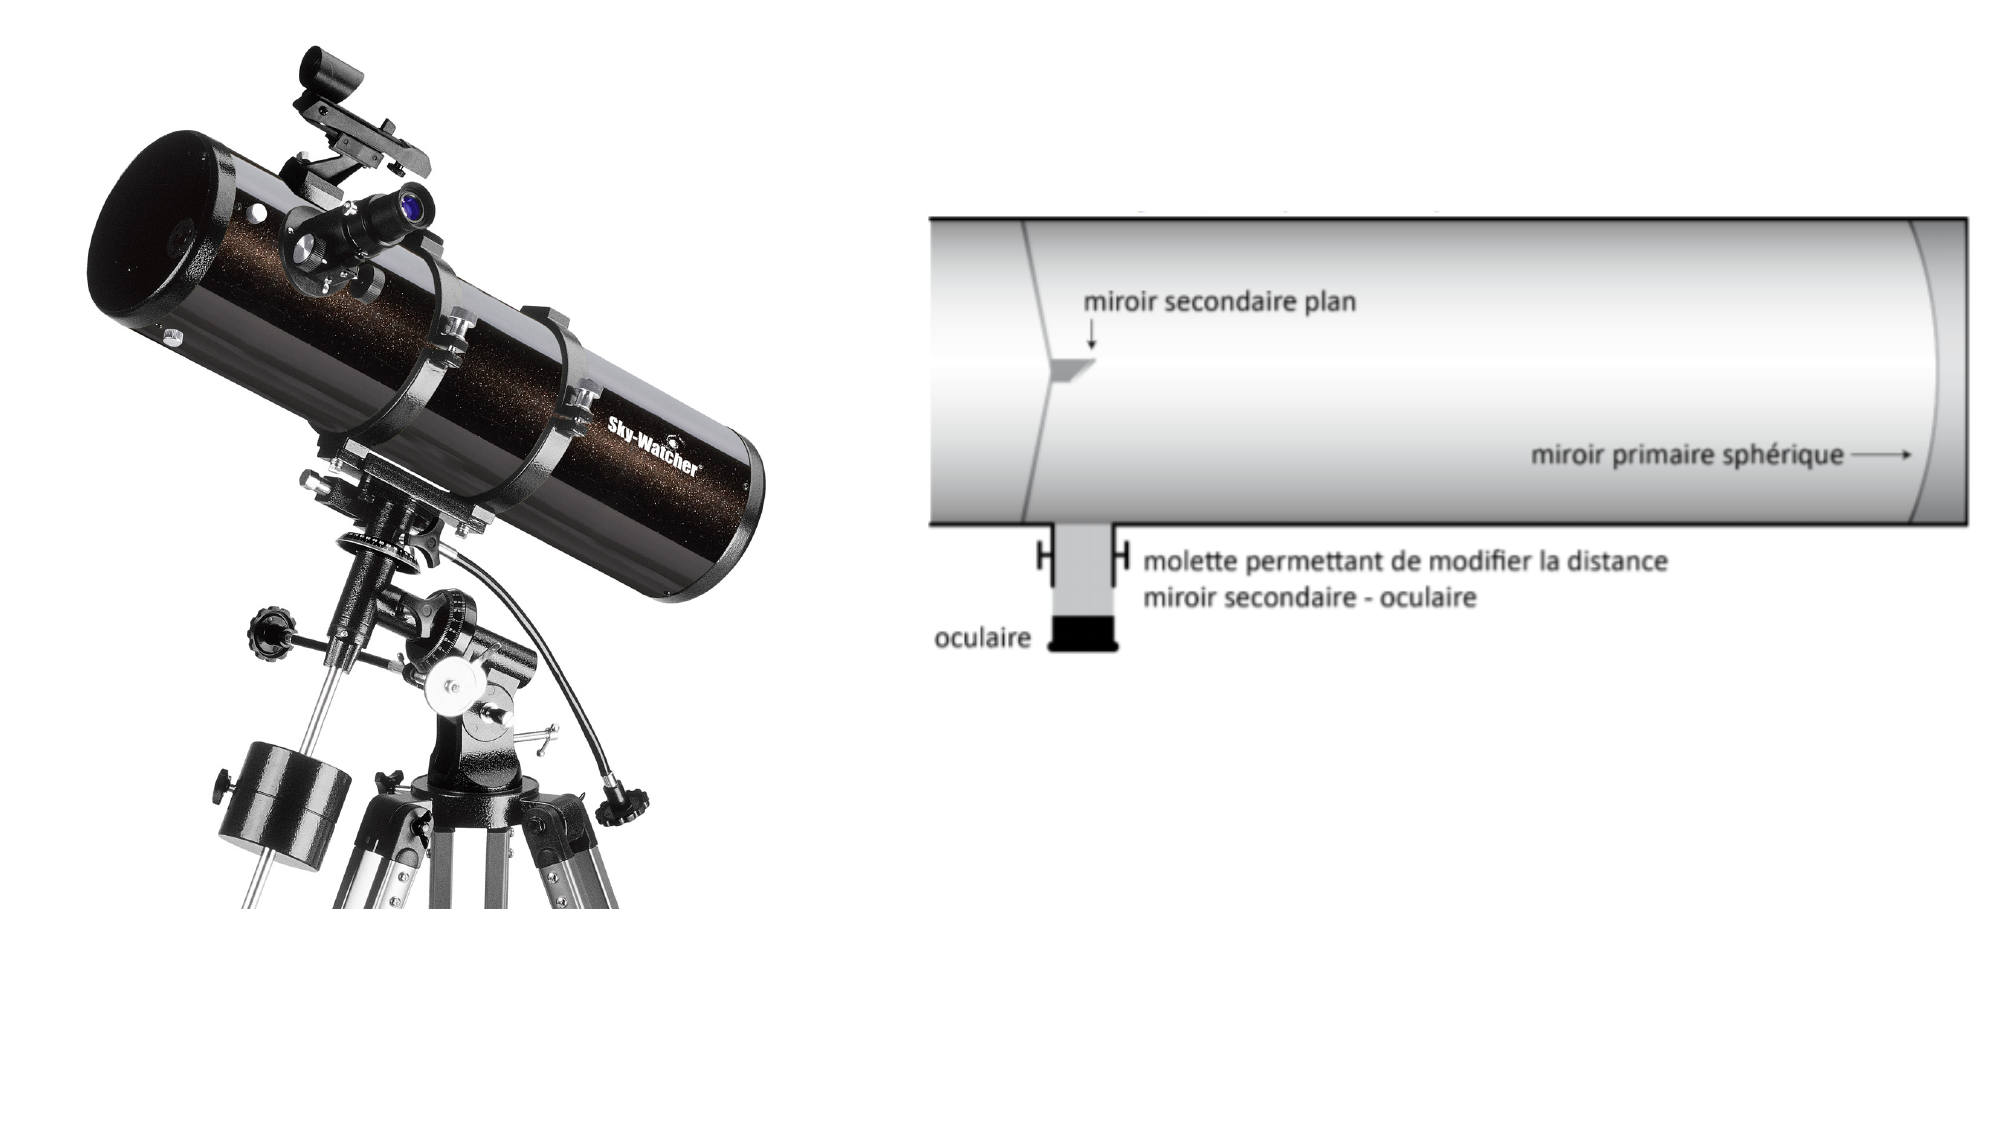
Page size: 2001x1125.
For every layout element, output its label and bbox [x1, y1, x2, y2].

picture [925, 211, 2000, 670]
picture [63, 30, 788, 909]
